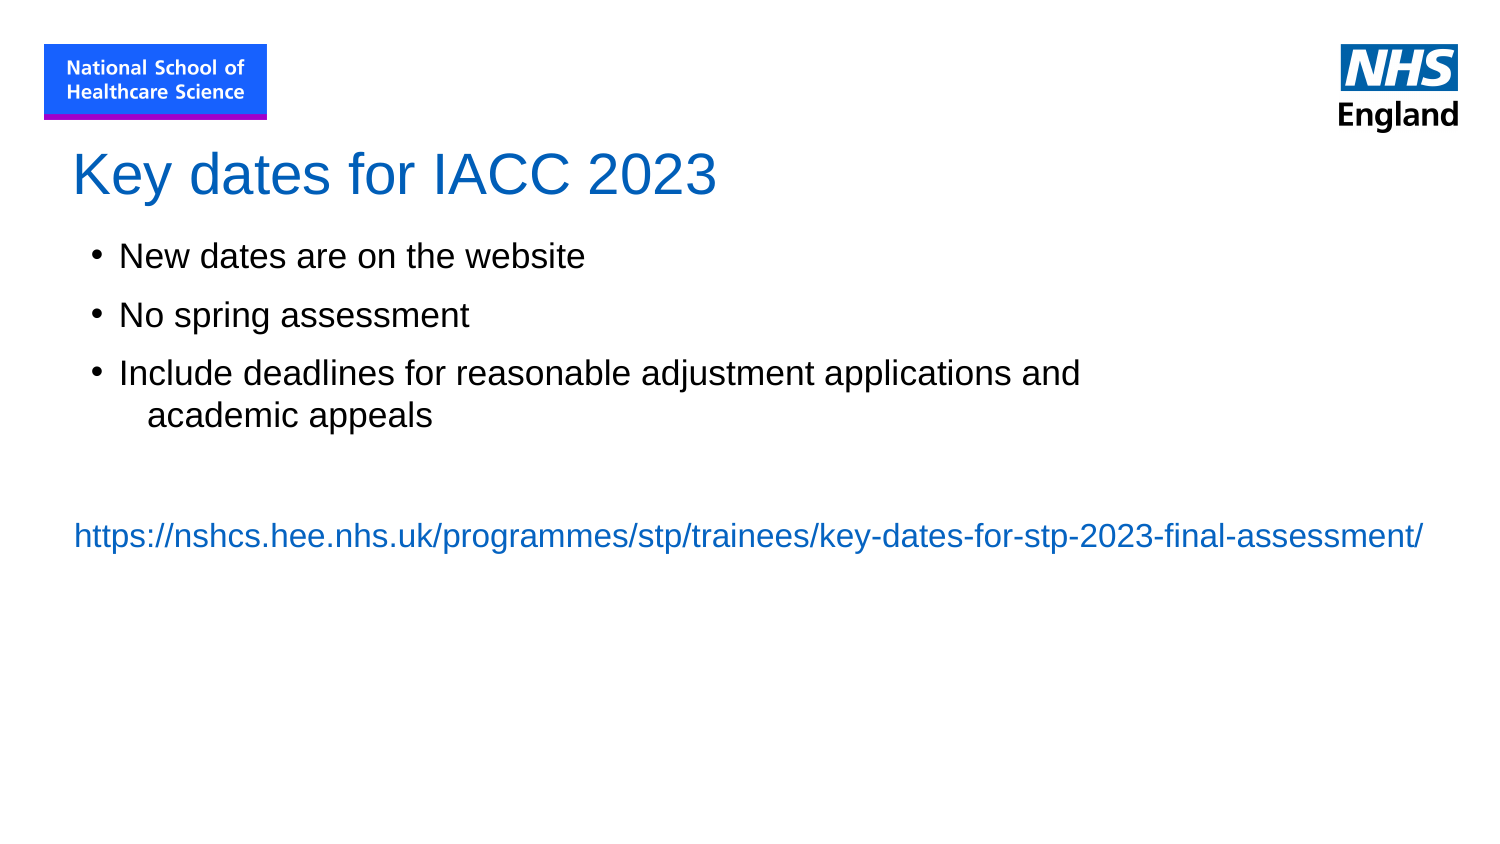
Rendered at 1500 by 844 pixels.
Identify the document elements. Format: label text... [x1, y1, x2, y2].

list New dates are on the website No spring assessment Include deadlines for reasonable adjustment applications and academic appeals [75, 225, 1370, 478]
text_box https://nshcs.hee.nhs.uk/programmes/stp/trainees/key-dates-for-stp-2023-final-assessment/ [21, 506, 1479, 562]
title Key dates for IACC 2023 [57, 136, 1352, 218]
